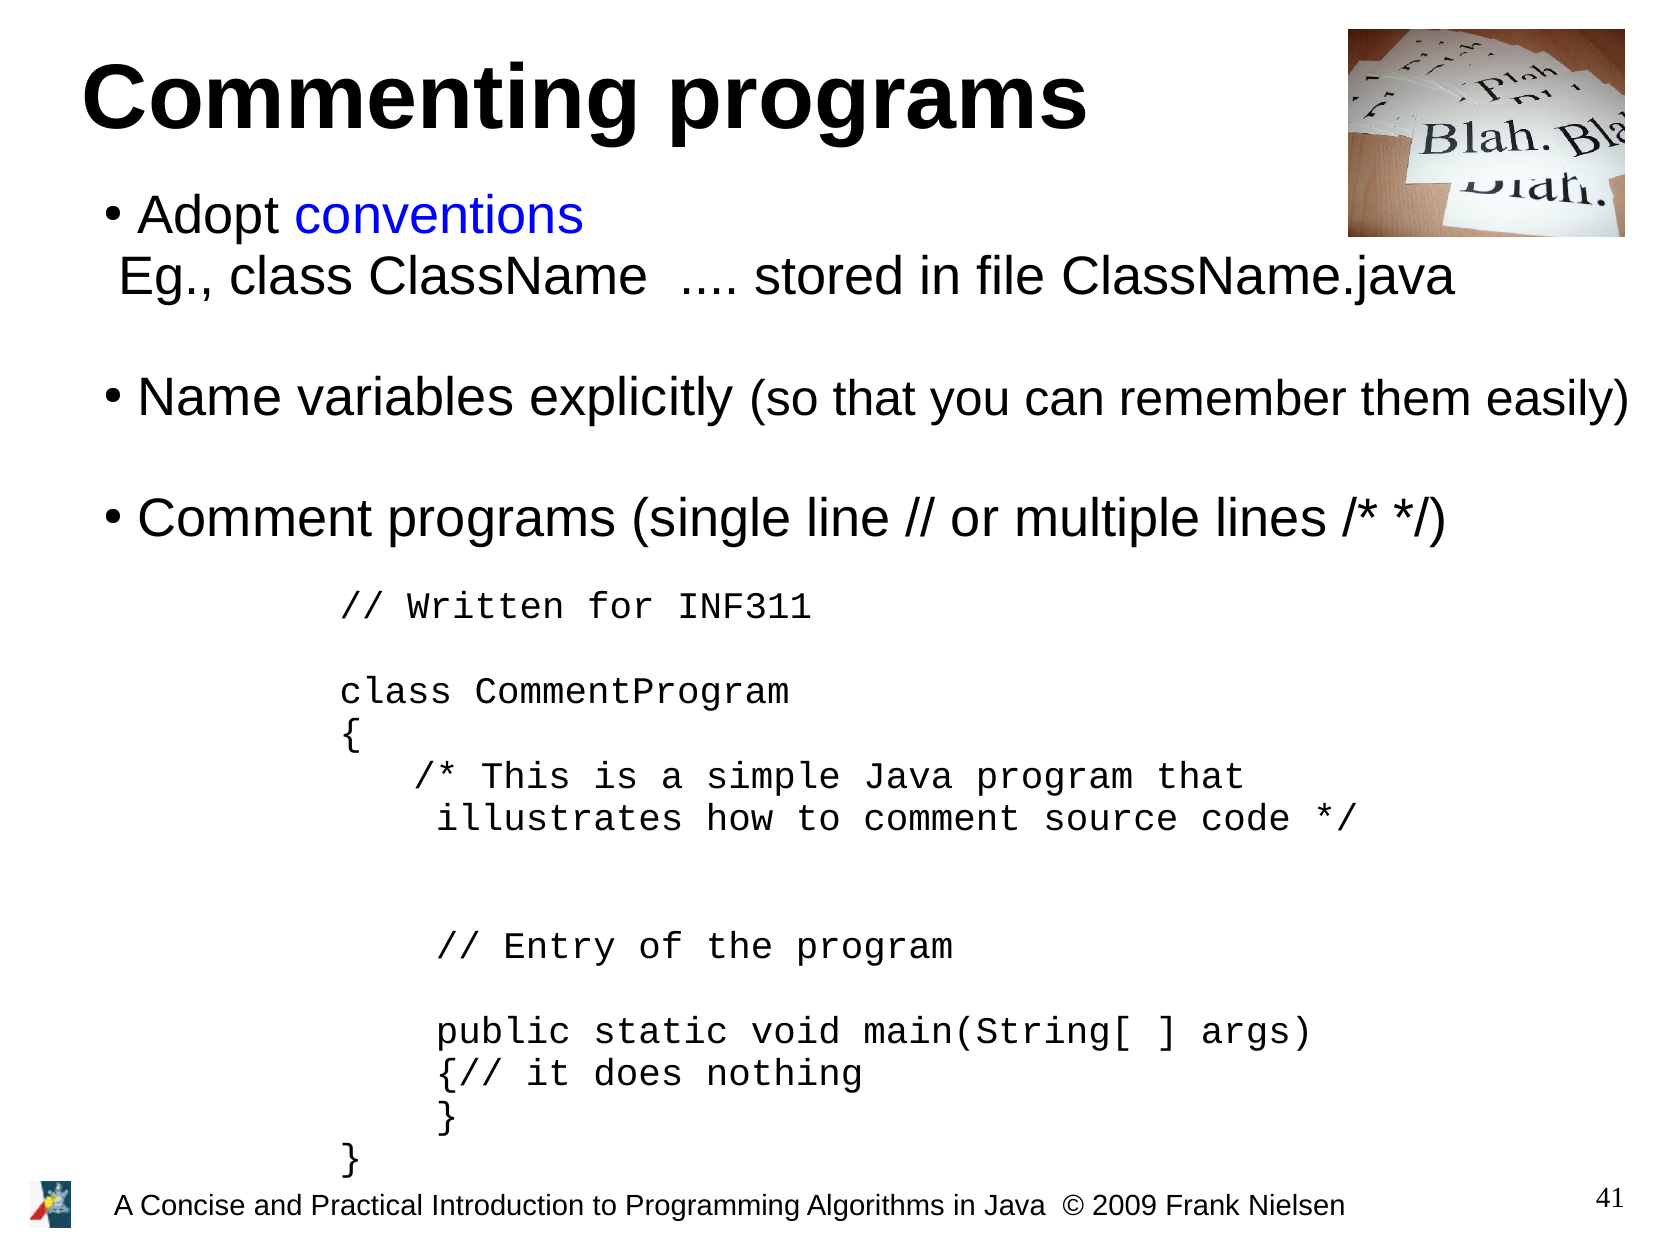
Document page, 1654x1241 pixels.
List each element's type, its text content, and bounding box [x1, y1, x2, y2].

text_box // Written for INF311 class CommentProgram { /* This is a simple Java program that illustrates how to comment source code */ // Entry of the program public static void main(String[ ] args) {// it does nothing } } [324, 579, 1374, 1152]
text_box Adopt conventions Eg., class ClassName .... stored in file ClassName.java Name variables explicitly (so that you can remember them easily) Comment programs (single line // or multiple lines /* */) [88, 177, 1646, 556]
picture [29, 1181, 71, 1228]
picture [1348, 29, 1625, 237]
text_box Commenting programs [67, 38, 1348, 207]
